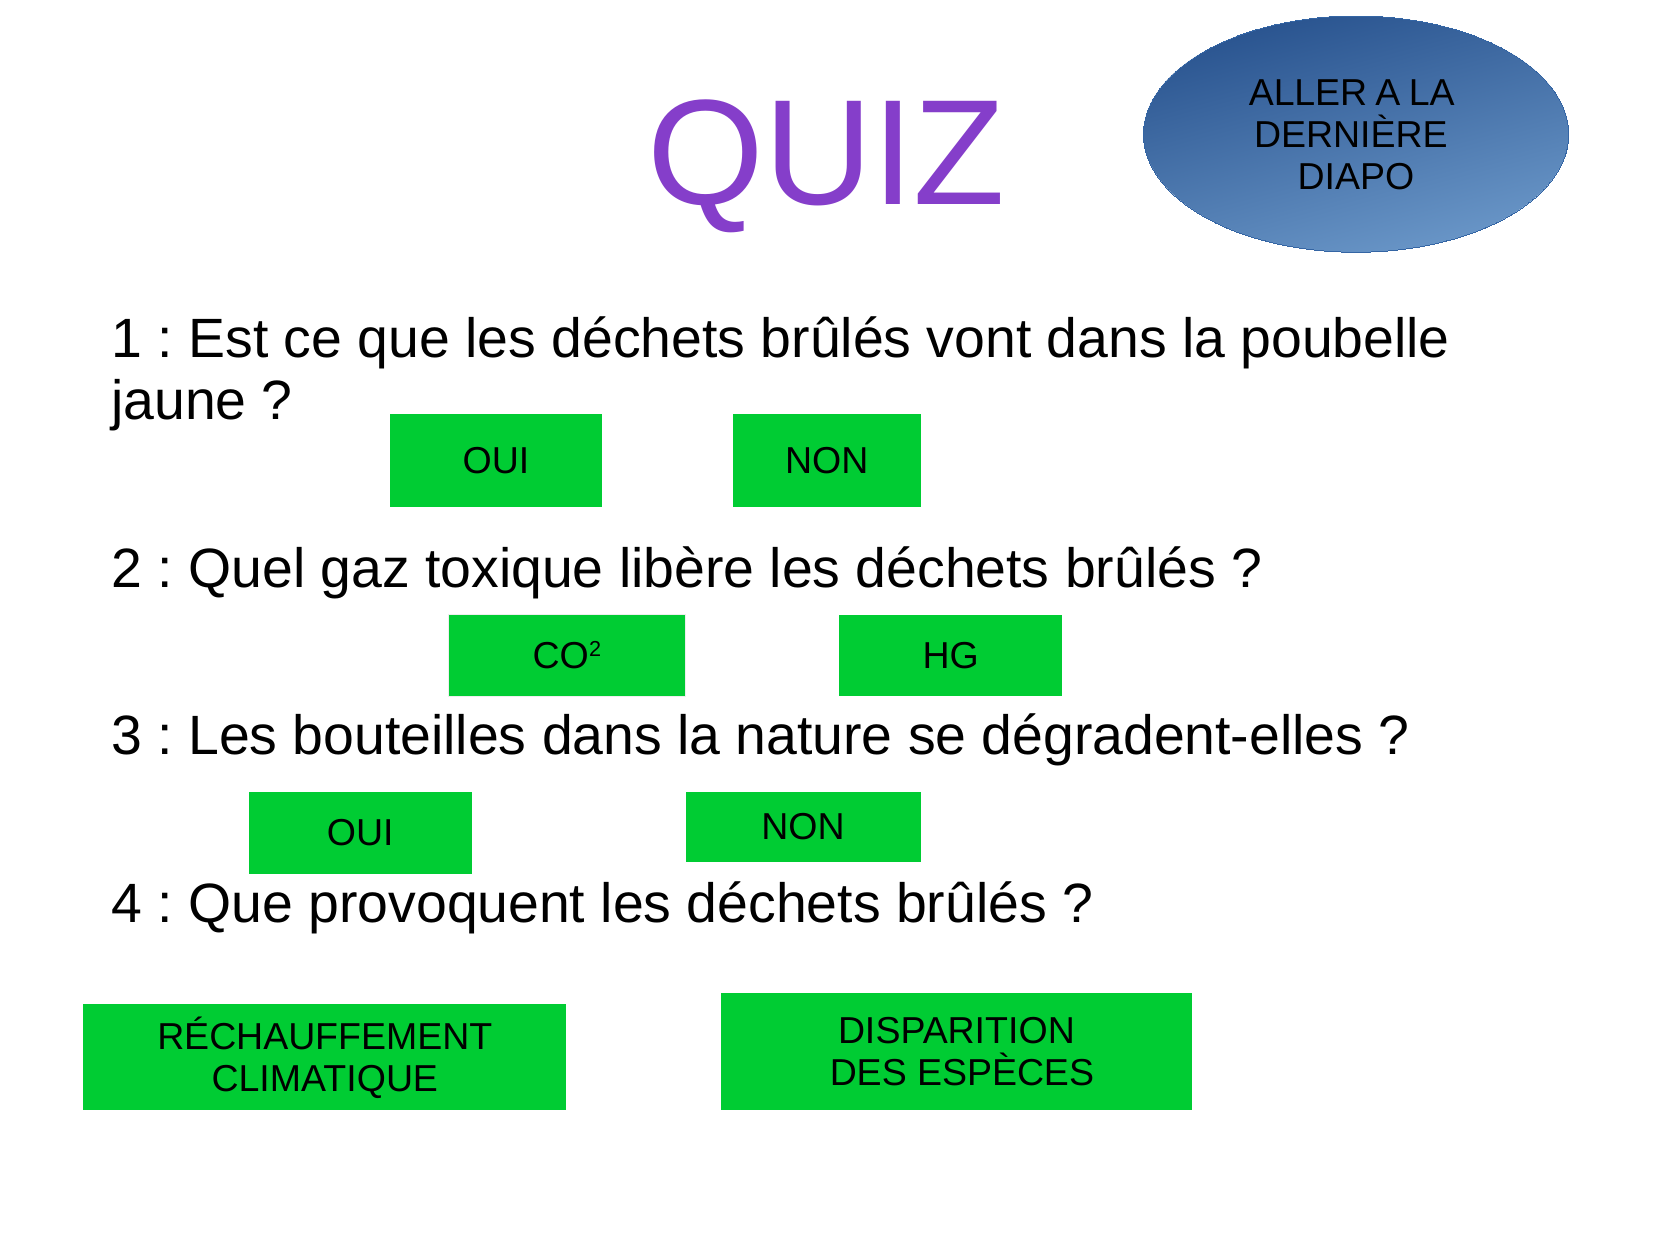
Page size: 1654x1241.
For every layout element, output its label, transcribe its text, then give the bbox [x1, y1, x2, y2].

text_box OUI [248, 791, 473, 875]
text_box RÉCHAUFFEMENT CLIMATIQUE [82, 1003, 567, 1111]
text_box OUI [389, 413, 603, 508]
text_box HG [838, 614, 1063, 697]
text_box DISPARITION DES ESPÈCES [720, 992, 1193, 1111]
title QUIZ [82, 49, 1571, 257]
text_box ALLER A LA DERNIÈRE DIAPO [1143, 16, 1569, 253]
text_box NON [685, 791, 922, 863]
text_box CO2 [448, 614, 686, 697]
list 1 : Est ce que les déchets brûlés vont dans la poubelle jaune ? 2 : Quel gaz toxique libère les déchets brûlés ? 3 : Les bouteilles dans la nature se dégradent-elles ? 4 : Que provoquent les déchets brûlés ? [59, 307, 1548, 1027]
text_box NON [732, 413, 922, 508]
